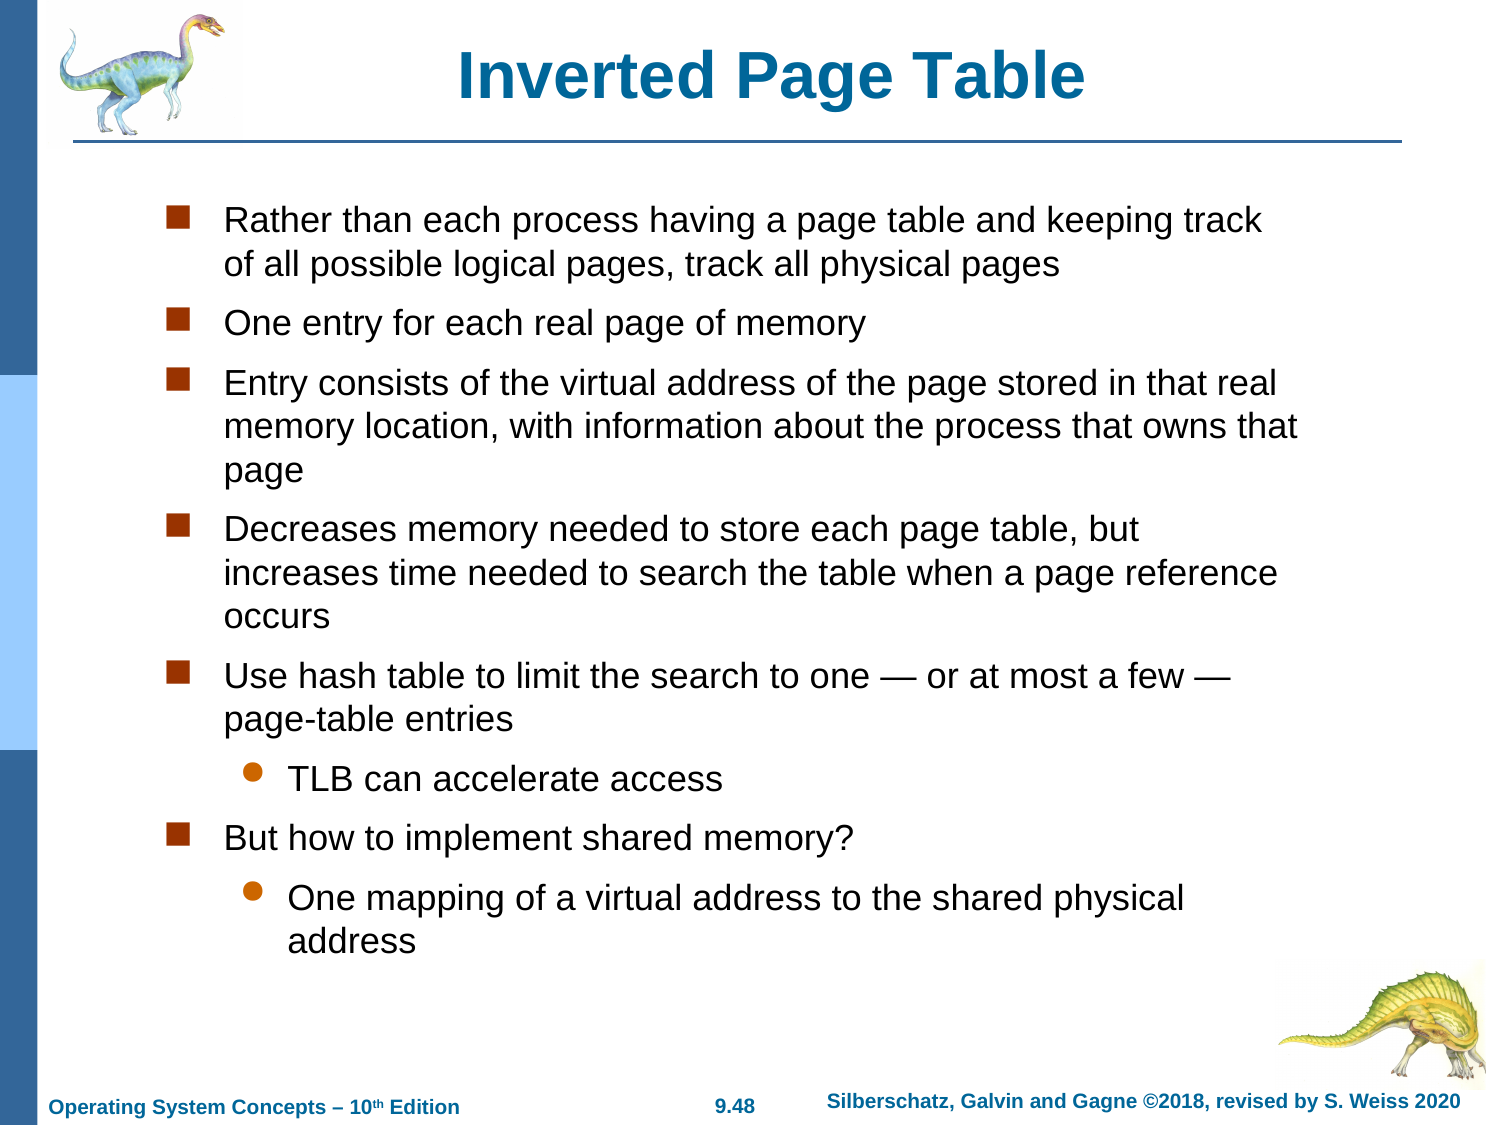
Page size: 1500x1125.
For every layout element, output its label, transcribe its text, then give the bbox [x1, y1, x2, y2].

title Inverted Page Table [119, 24, 1426, 120]
picture [46, 0, 243, 149]
list Rather than each process having a page table and keeping track of all possible logical pages, track all physical pages One entry for each real page of memory Entry consists of the virtual address of the page stored in that real memory location, with information about the process that owns that page Decreases memory needed to store each page table, but increases time needed to search the table when a page reference occurs Use hash table to limit the search to one — or at most a few — page-table entries TLB can accelerate access But how to implement shared memory? One mapping of a virtual address to the shared physical address [154, 188, 1315, 976]
picture [1275, 959, 1486, 1090]
